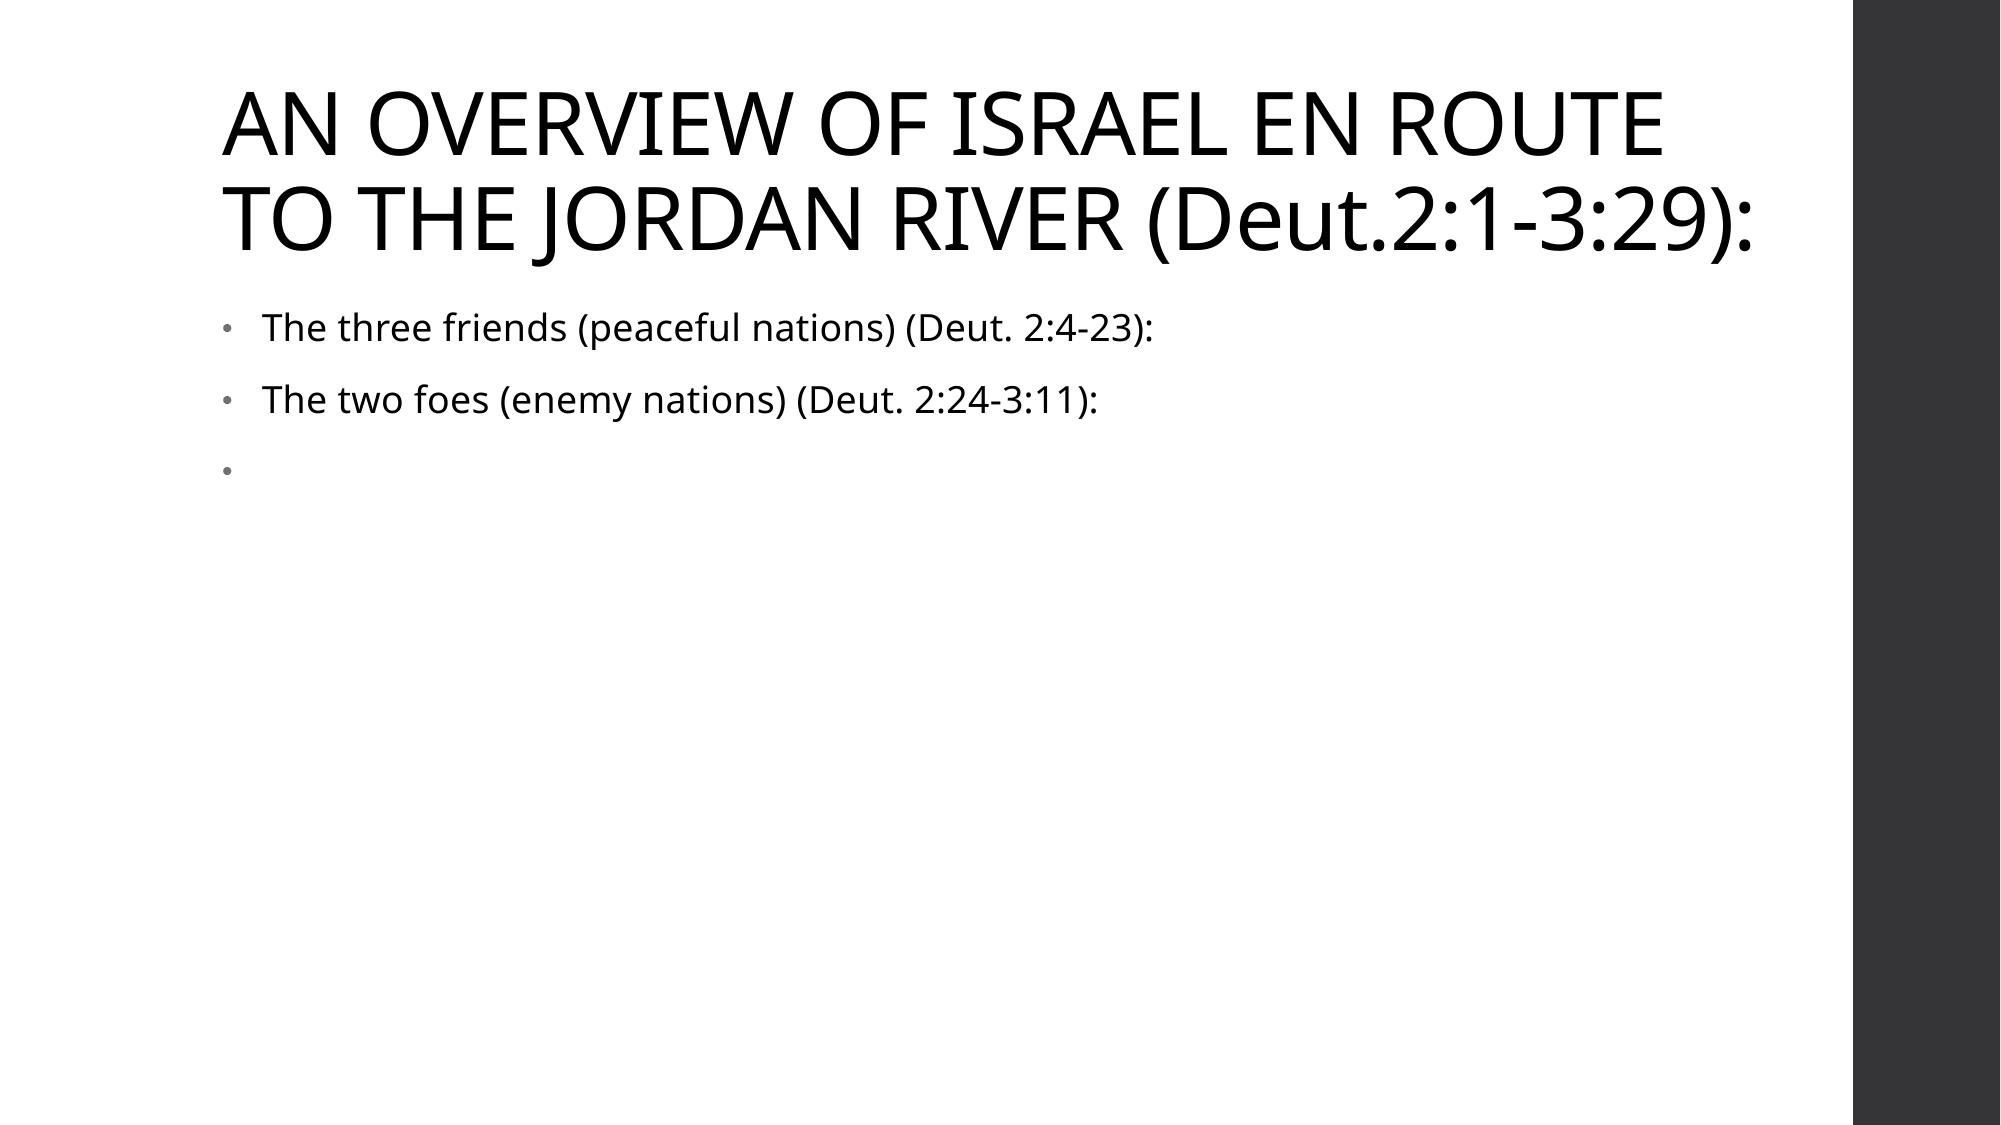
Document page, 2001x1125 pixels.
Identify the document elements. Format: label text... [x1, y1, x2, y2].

list The three friends (peaceful nations) (Deut. 2:4-23): The two foes (enemy nations) (Deut. 2:24-3:11): [206, 299, 1617, 1014]
title AN OVERVIEW OF ISRAEL EN ROUTE TO THE JORDAN RIVER (Deut.2:1-3:29): [206, 60, 1797, 278]
